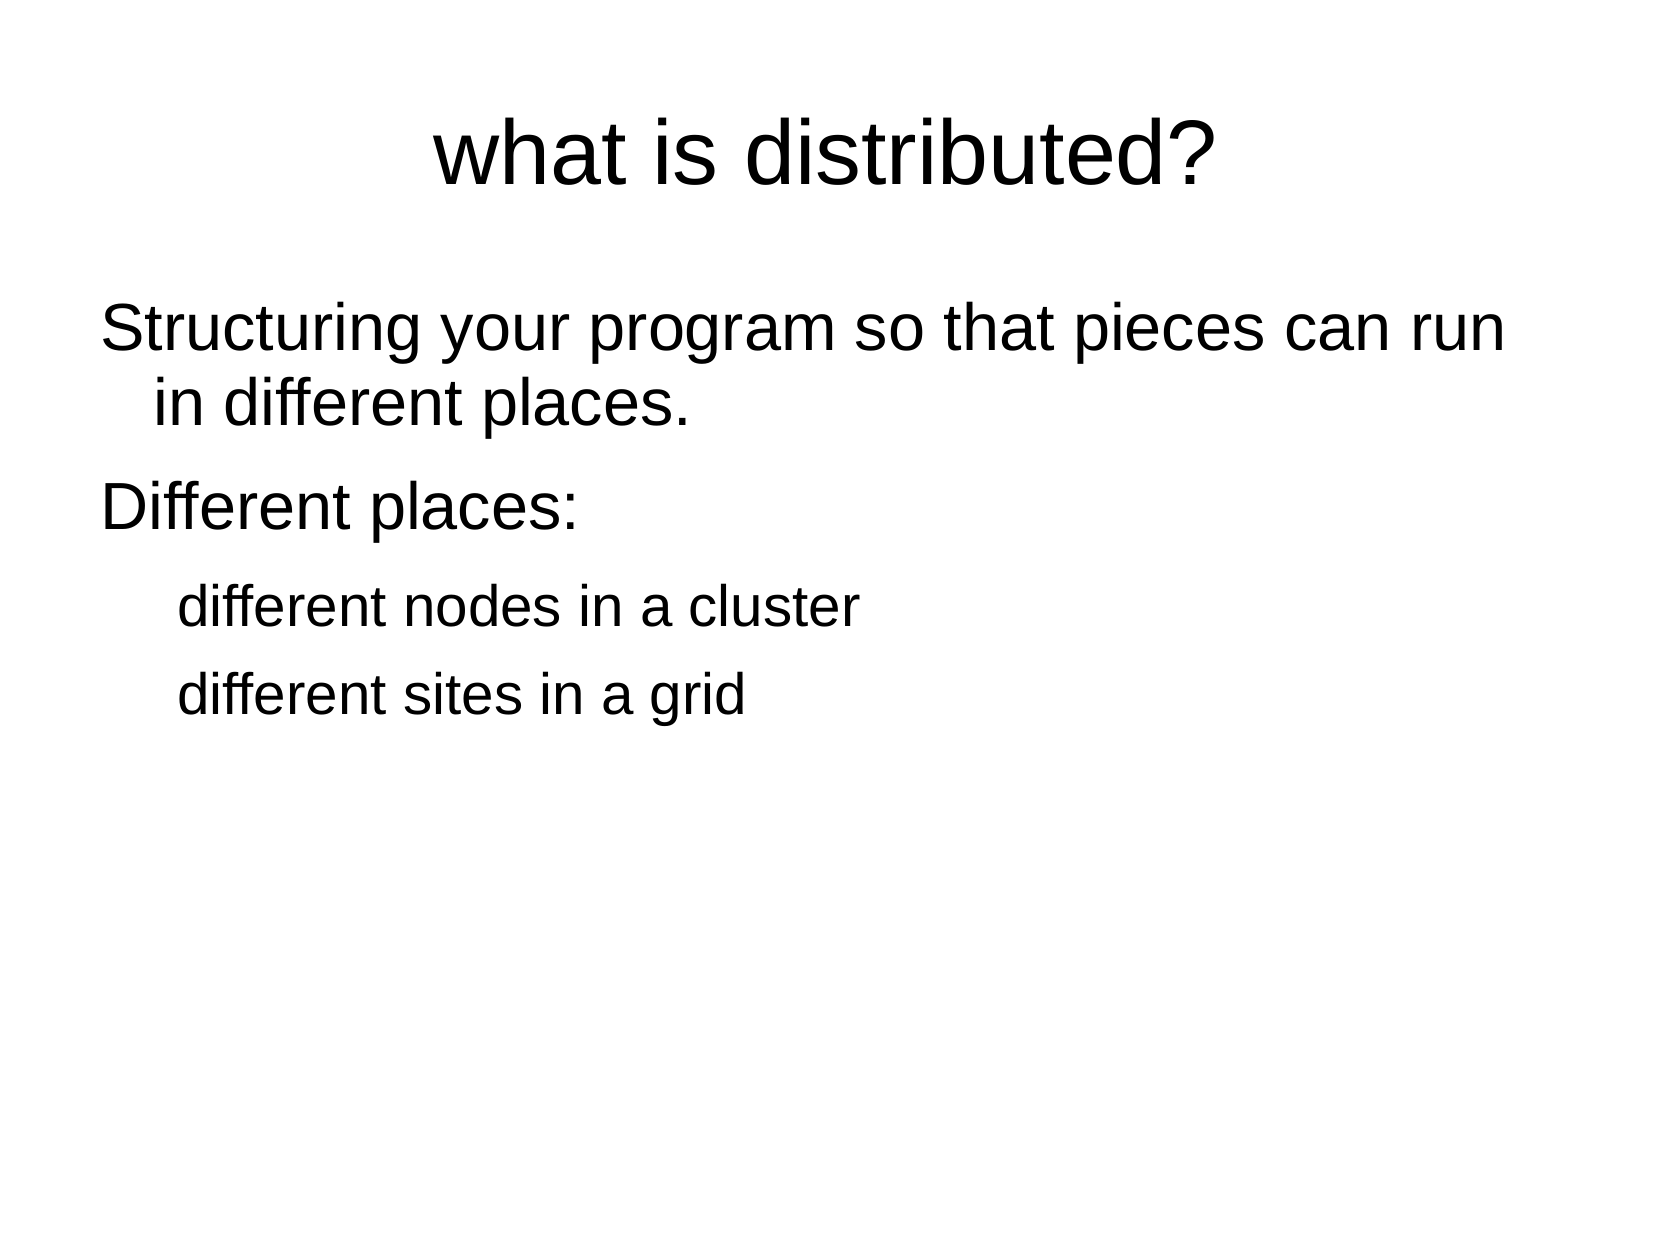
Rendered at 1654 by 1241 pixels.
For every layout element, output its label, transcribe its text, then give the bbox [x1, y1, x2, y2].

title what is distributed? [82, 56, 1571, 250]
list Structuring your program so that pieces can run in different places. Different places: different nodes in a cluster different sites in a grid [82, 290, 1571, 1095]
